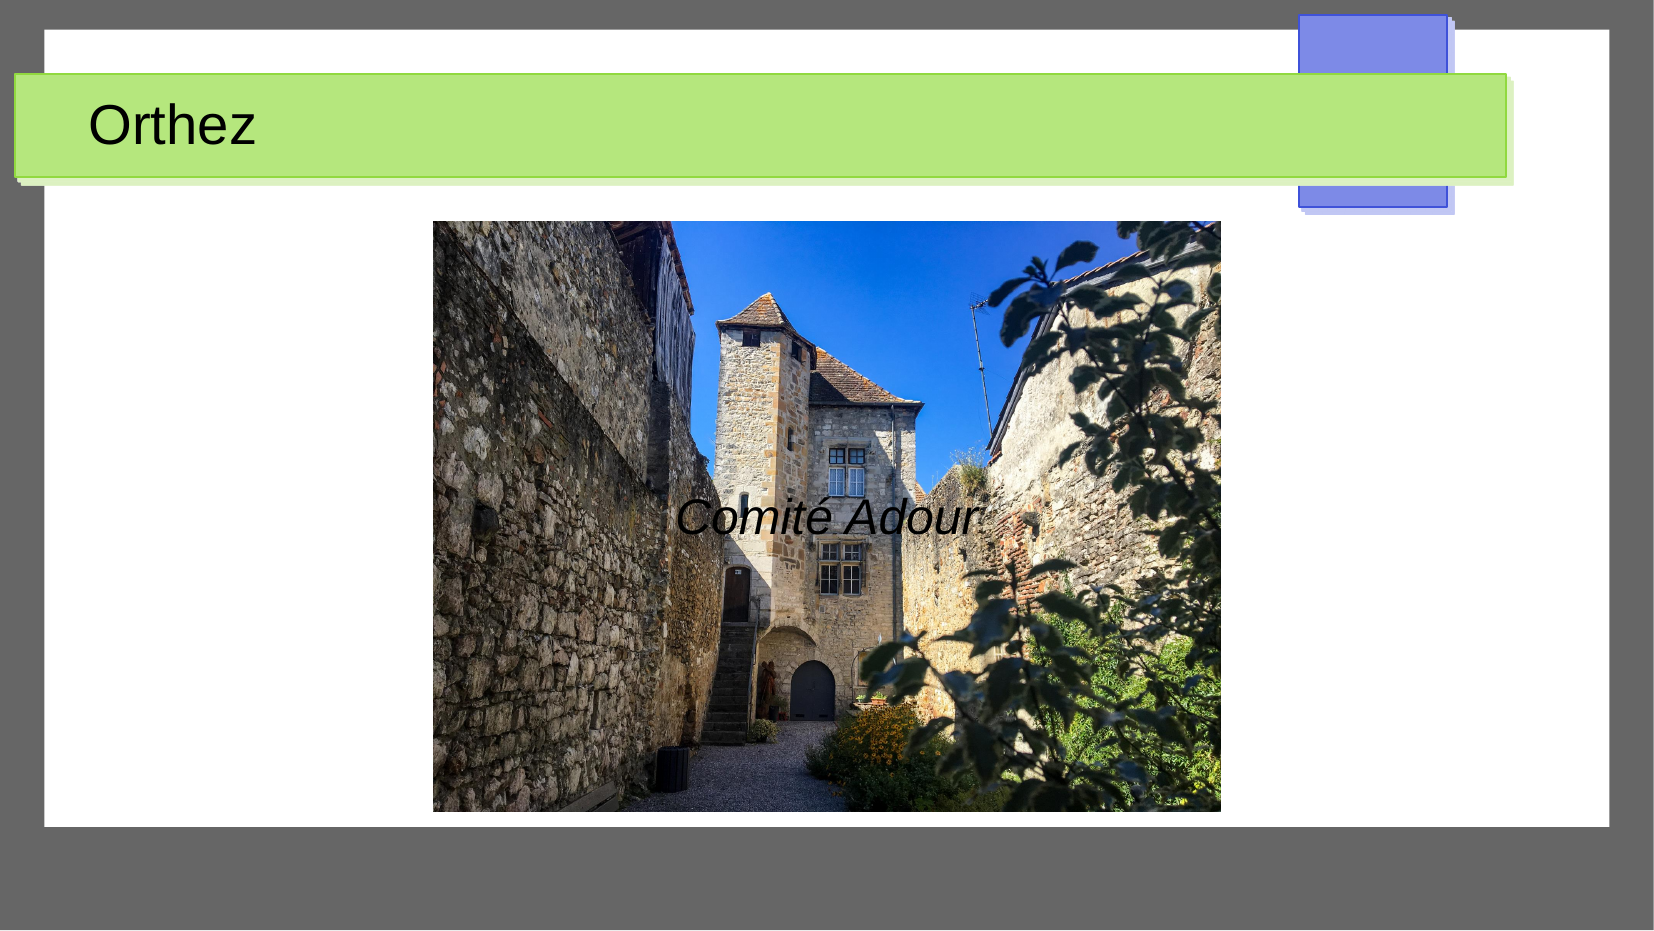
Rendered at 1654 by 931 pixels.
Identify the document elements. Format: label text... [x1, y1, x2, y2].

title Orthez [88, 73, 1506, 178]
picture [433, 221, 1221, 813]
